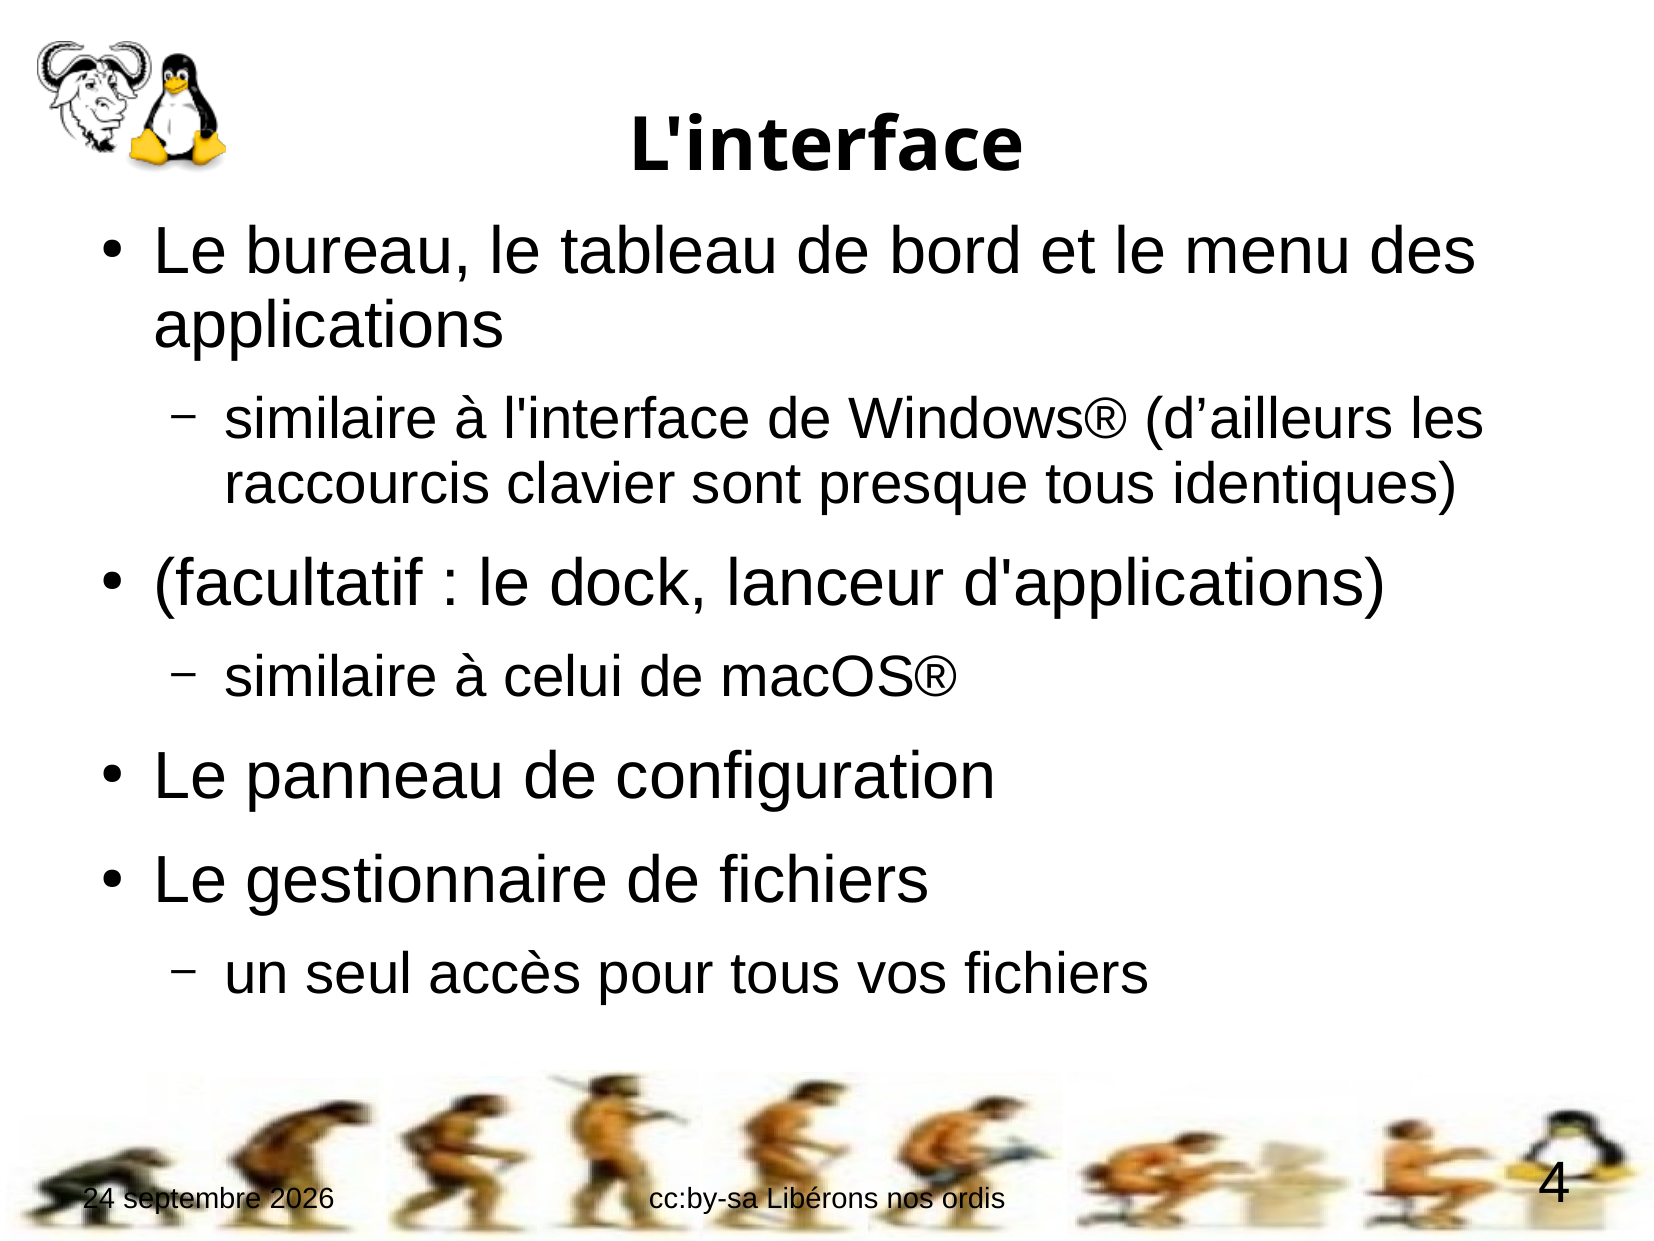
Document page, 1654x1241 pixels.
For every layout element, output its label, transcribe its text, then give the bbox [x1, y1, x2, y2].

picture [37, 41, 226, 173]
picture [0, 1062, 1654, 1241]
title L'interface [82, 82, 1571, 201]
list Le bureau, le tableau de bord et le menu des applications similaire à l'interface de Windows® (d’ailleurs les raccourcis clavier sont presque tous identiques) (facultatif : le dock, lanceur d'applications) similaire à celui de macOS® Le panneau de configuration Le gestionnaire de fichiers un seul accès pour tous vos fichiers [82, 212, 1571, 1052]
